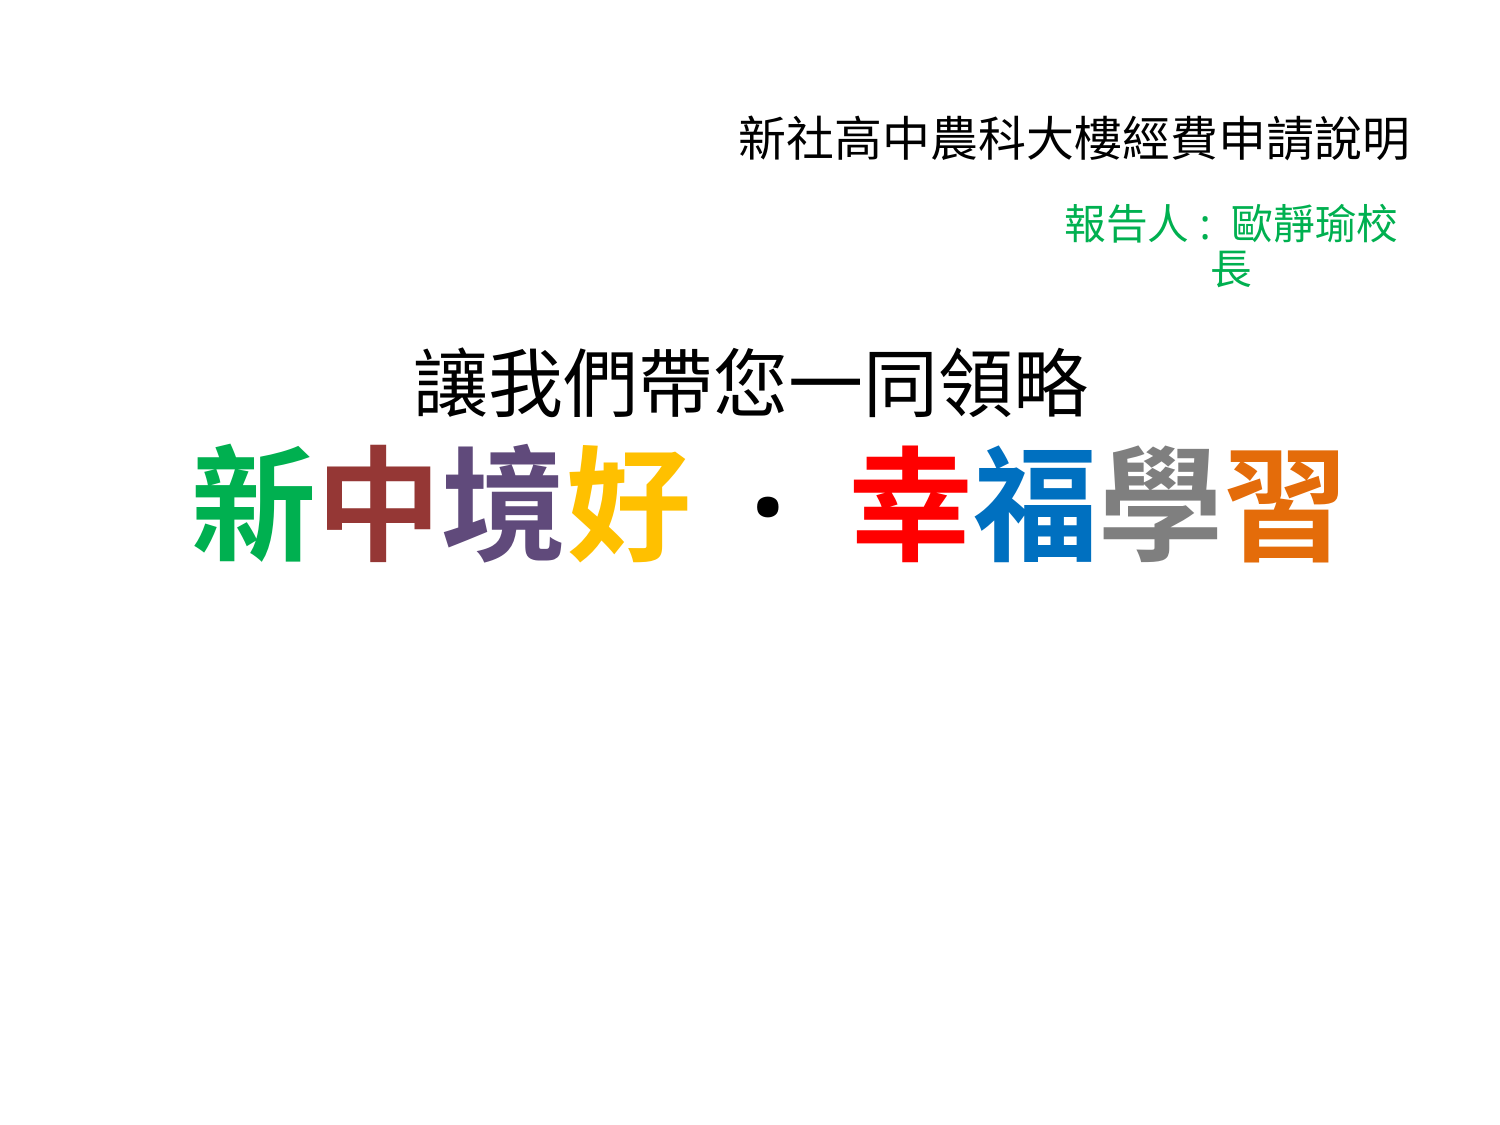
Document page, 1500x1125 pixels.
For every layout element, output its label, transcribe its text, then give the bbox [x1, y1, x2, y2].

title 讓我們帶您一同領略 新中境好 · 幸福學習 [102, 302, 1438, 610]
text_box 新社高中農科大樓經費申請說明 [702, 90, 1447, 185]
subtitle 報告人: 歐靜瑜校長 [1033, 196, 1430, 291]
